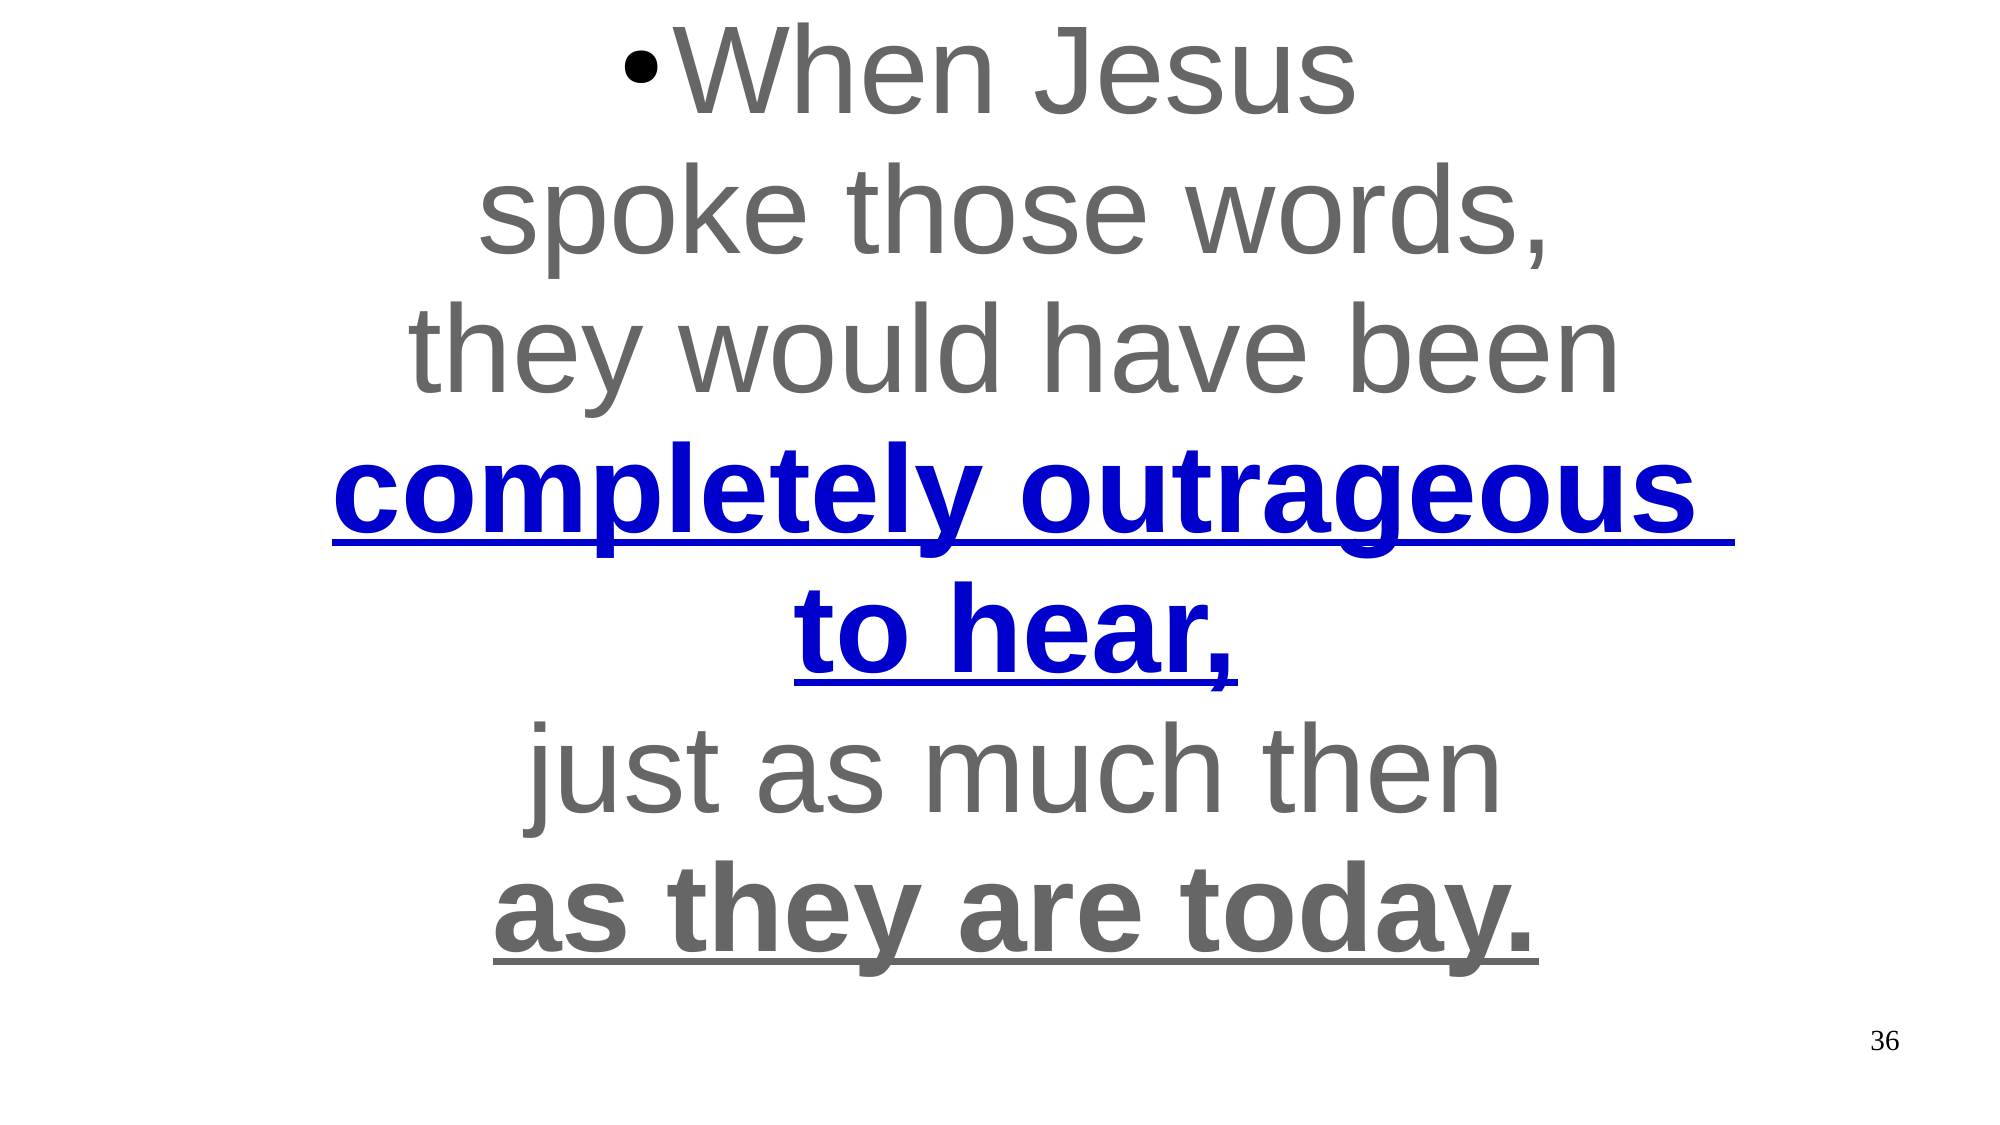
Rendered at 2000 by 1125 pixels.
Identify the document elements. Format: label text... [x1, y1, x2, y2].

list When Jesus spoke those words, they would have been completely outrageous to hear, just as much then as they are today. [0, 0, 1996, 1123]
